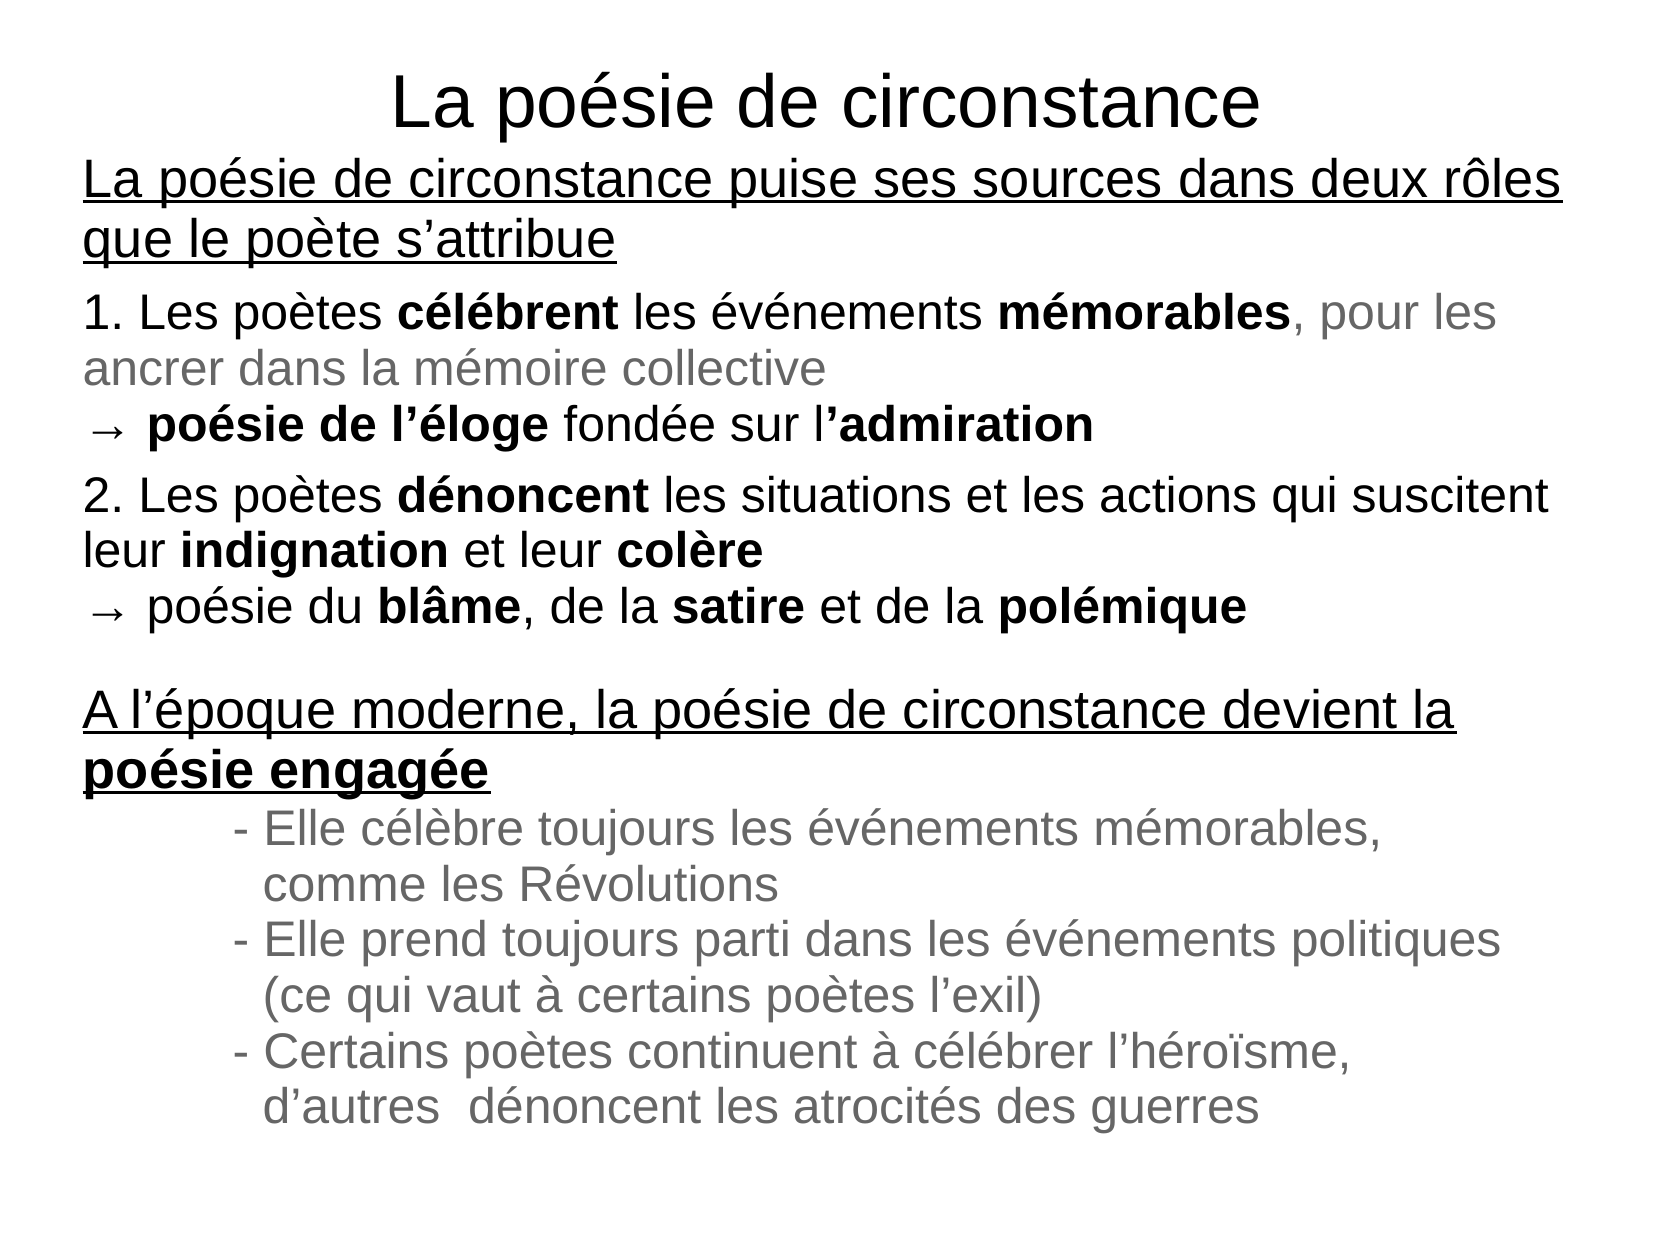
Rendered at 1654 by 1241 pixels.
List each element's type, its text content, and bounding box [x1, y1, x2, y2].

title La poésie de circonstance [82, 49, 1571, 148]
list La poésie de circonstance puise ses sources dans deux rôles que le poète s’attribue 1. Les poètes célébrent les événements mémorables, pour les ancrer dans la mémoire collective → poésie de l’éloge fondée sur l’admiration 2. Les poètes dénoncent les situations et les actions qui suscitent leur indignation et leur colère → poésie du blâme, de la satire et de la polémique A l’époque moderne, la poésie de circonstance devient la poésie engagée - Elle célèbre toujours les événements mémorables, comme les Révolutions - Elle prend toujours parti dans les événements politiques (ce qui vaut à certains poètes l’exil) - Certains poètes continuent à célébrer l’héroïsme, d’autres dénoncent les atrocités des guerres [82, 148, 1571, 1144]
